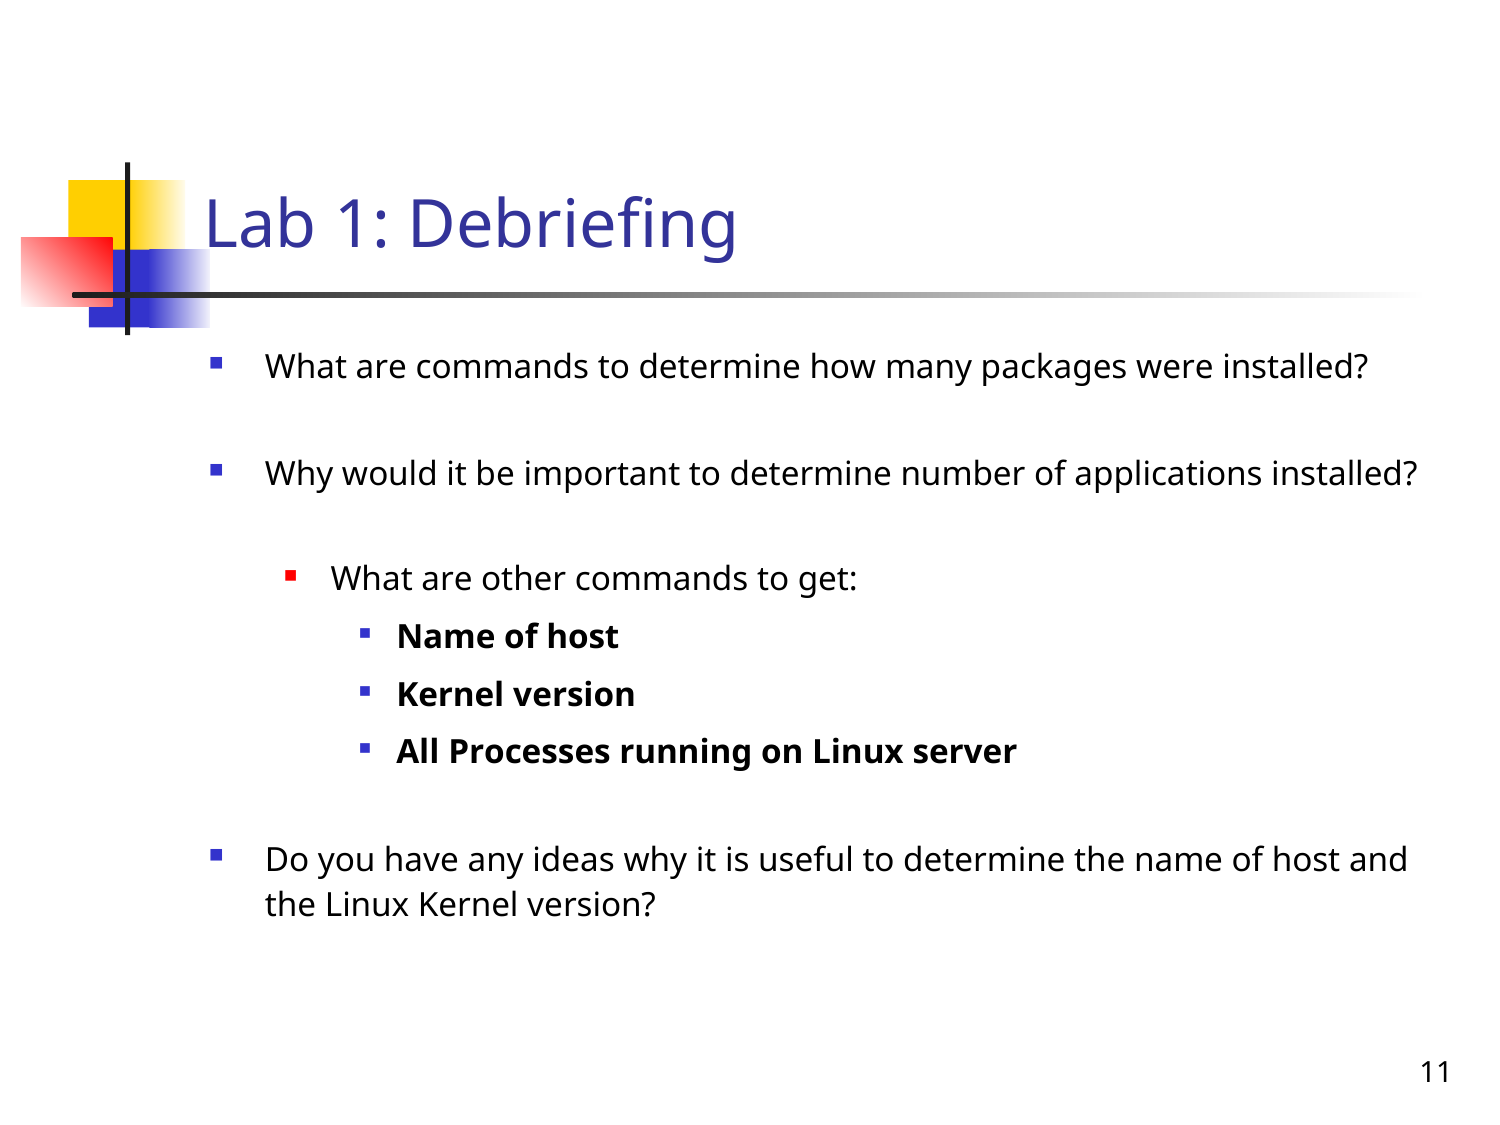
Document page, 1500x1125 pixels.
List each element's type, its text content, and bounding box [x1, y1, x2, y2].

list What are commands to determine how many packages were installed? Why would it be important to determine number of applications installed? What are other commands to get: Name of host Kernel version All Processes running on Linux server Do you have any ideas why it is useful to determine the name of host and the Linux Kernel version? [193, 331, 1469, 1007]
title Lab 1: Debriefing [188, 35, 1468, 276]
